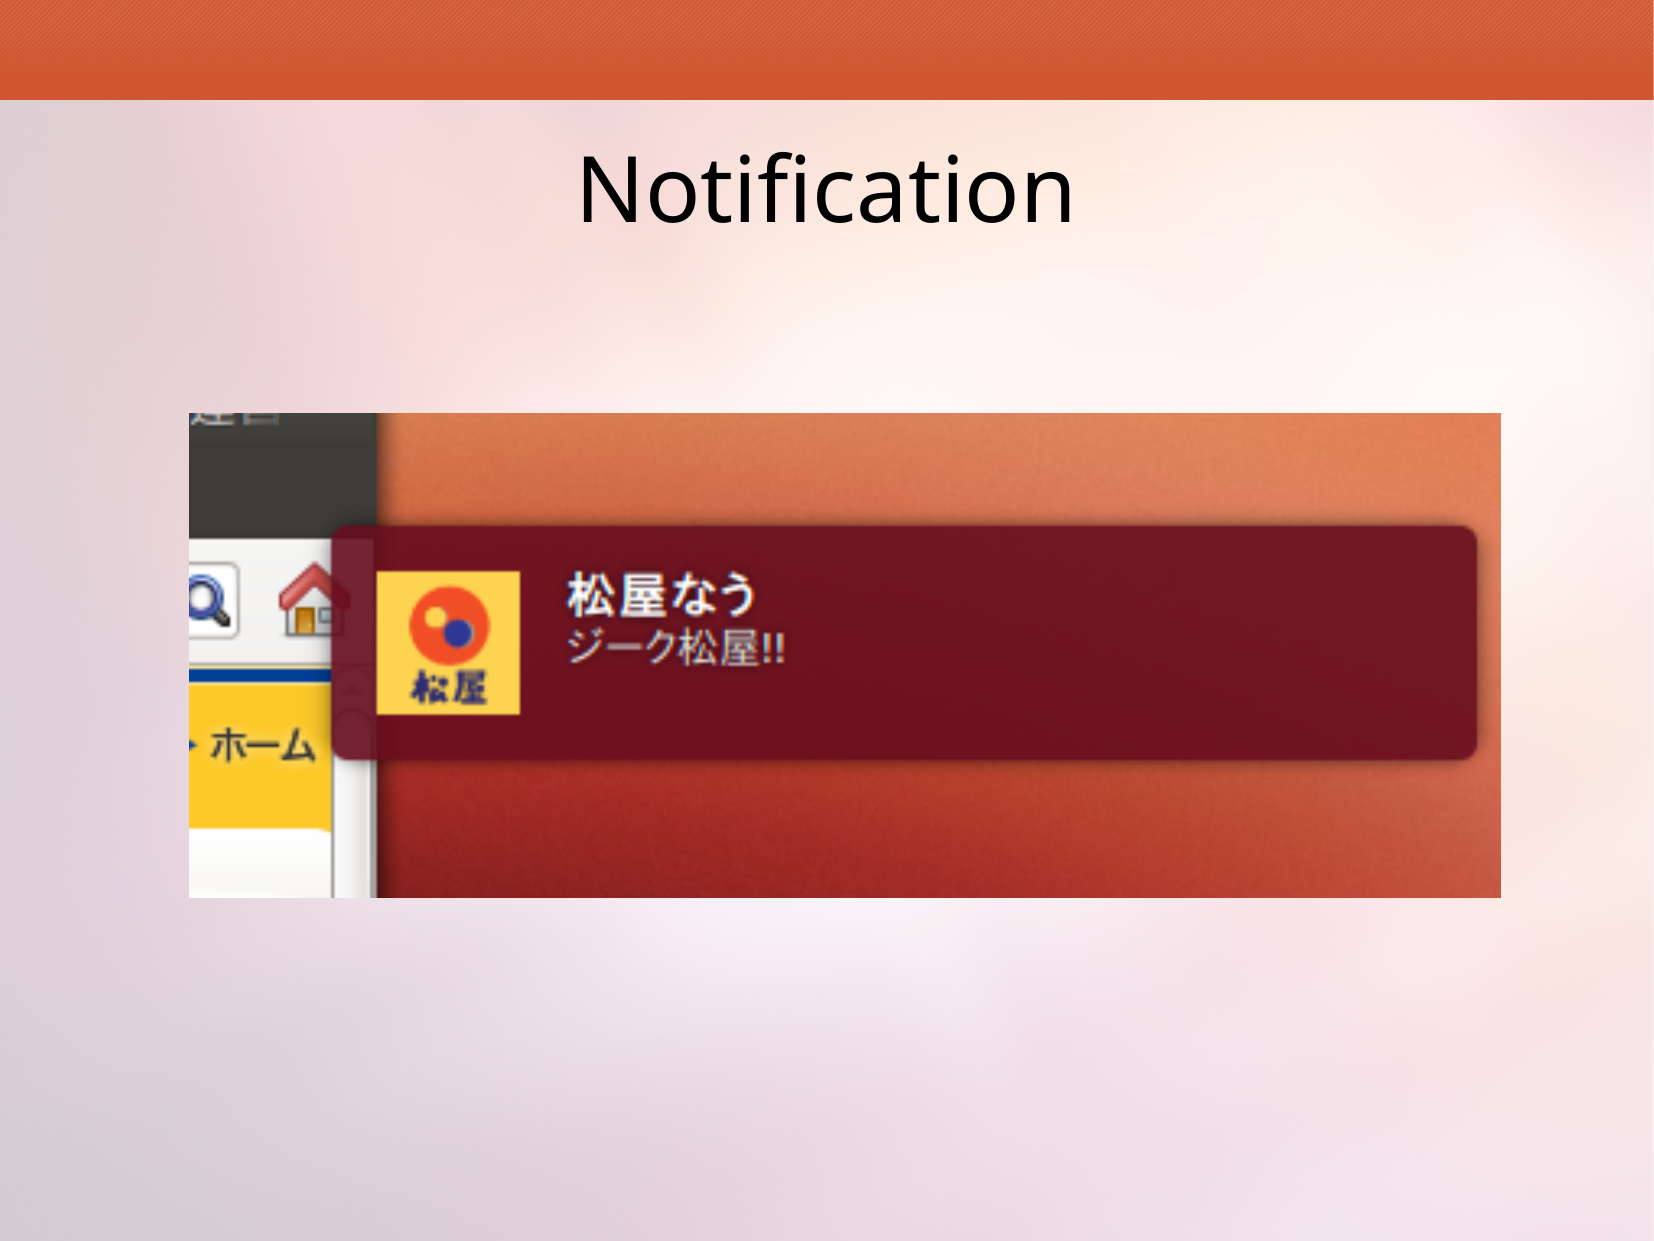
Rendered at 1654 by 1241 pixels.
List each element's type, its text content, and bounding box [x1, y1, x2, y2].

picture [0, 0, 1654, 1241]
title Notification [82, 118, 1571, 257]
